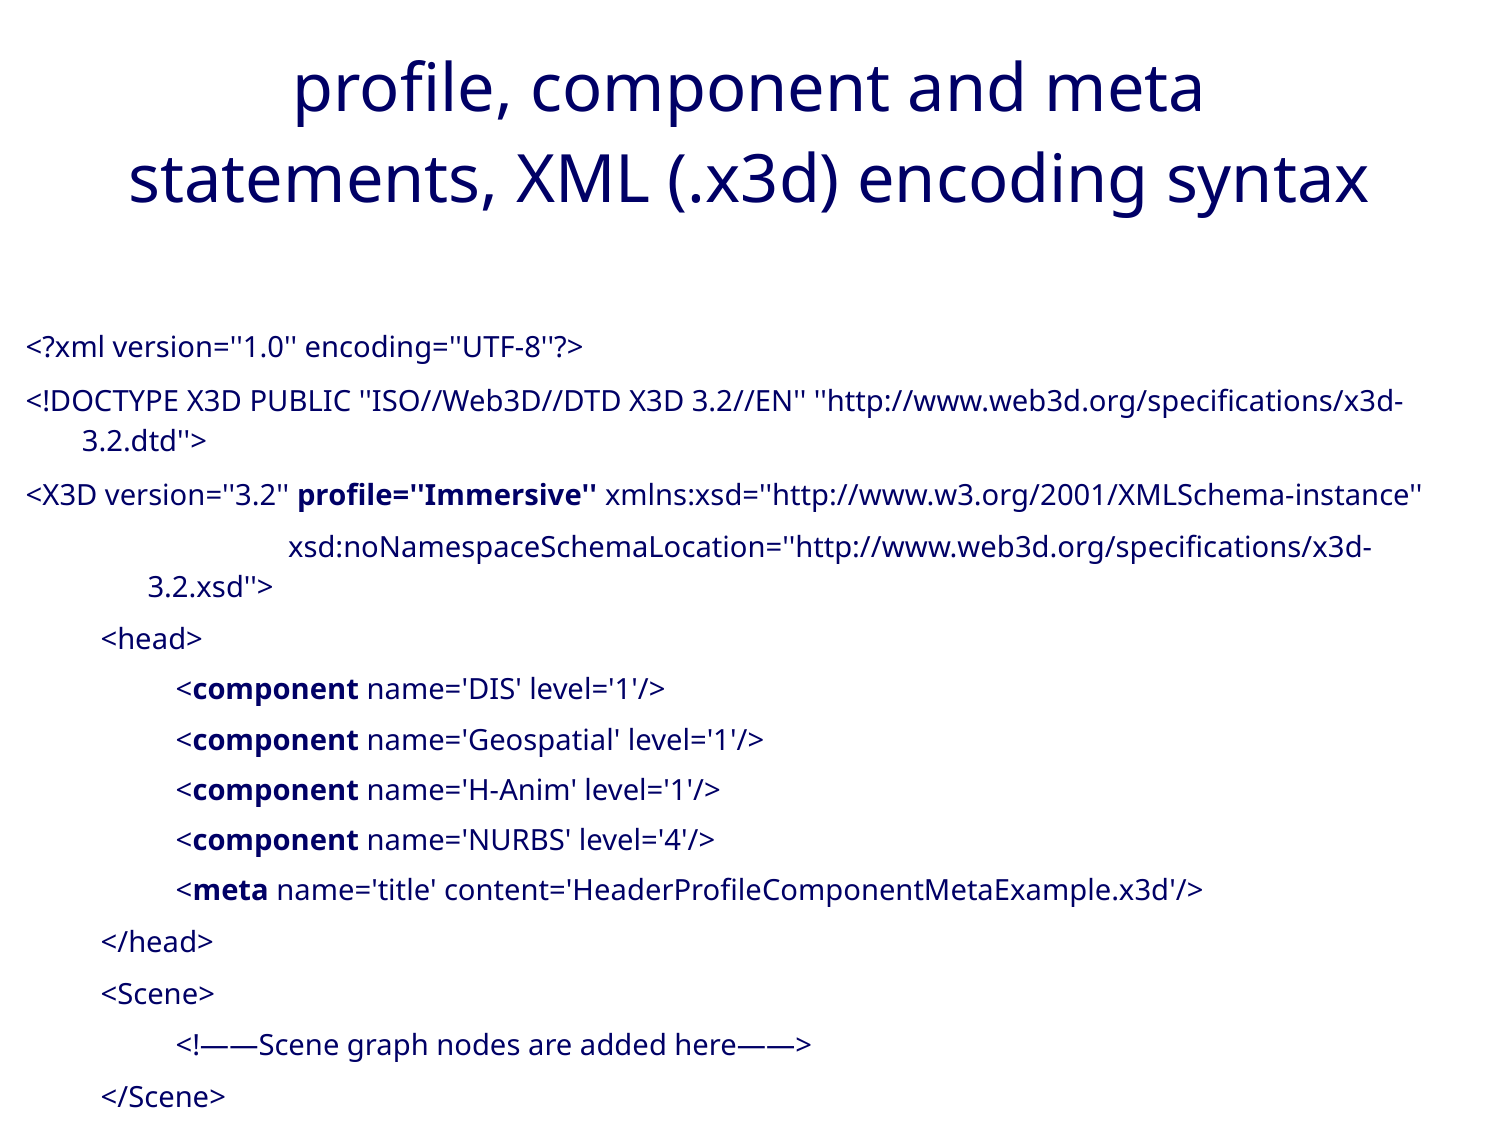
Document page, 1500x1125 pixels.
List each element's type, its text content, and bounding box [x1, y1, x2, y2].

title profile, component and meta statements, XML (.x3d) encoding syntax [112, 37, 1388, 226]
list <?xml version=''1.0'' encoding=''UTF-8''?> <!DOCTYPE X3D PUBLIC ''ISO//Web3D//DTD X3D 3.2//EN'' ''http://www.web3d.org/specifications/x3d-3.2.dtd''> <X3D version=''3.2'' profile=''Immersive'' xmlns:xsd=''http://www.w3.org/2001/XMLSchema-instance'' xsd:noNamespaceSchemaLocation=''http://www.web3d.org/specifications/x3d-3.2.xsd''> <head> <component name='DIS' level='1'/> <component name='Geospatial' level='1'/> <component name='H-Anim' level='1'/> <component name='NURBS' level='4'/> <meta name='title' content='HeaderProfileComponentMetaExample.x3d'/> </head> <Scene> <!——Scene graph nodes are added here——> </Scene> </X3D> [25, 326, 1489, 1027]
